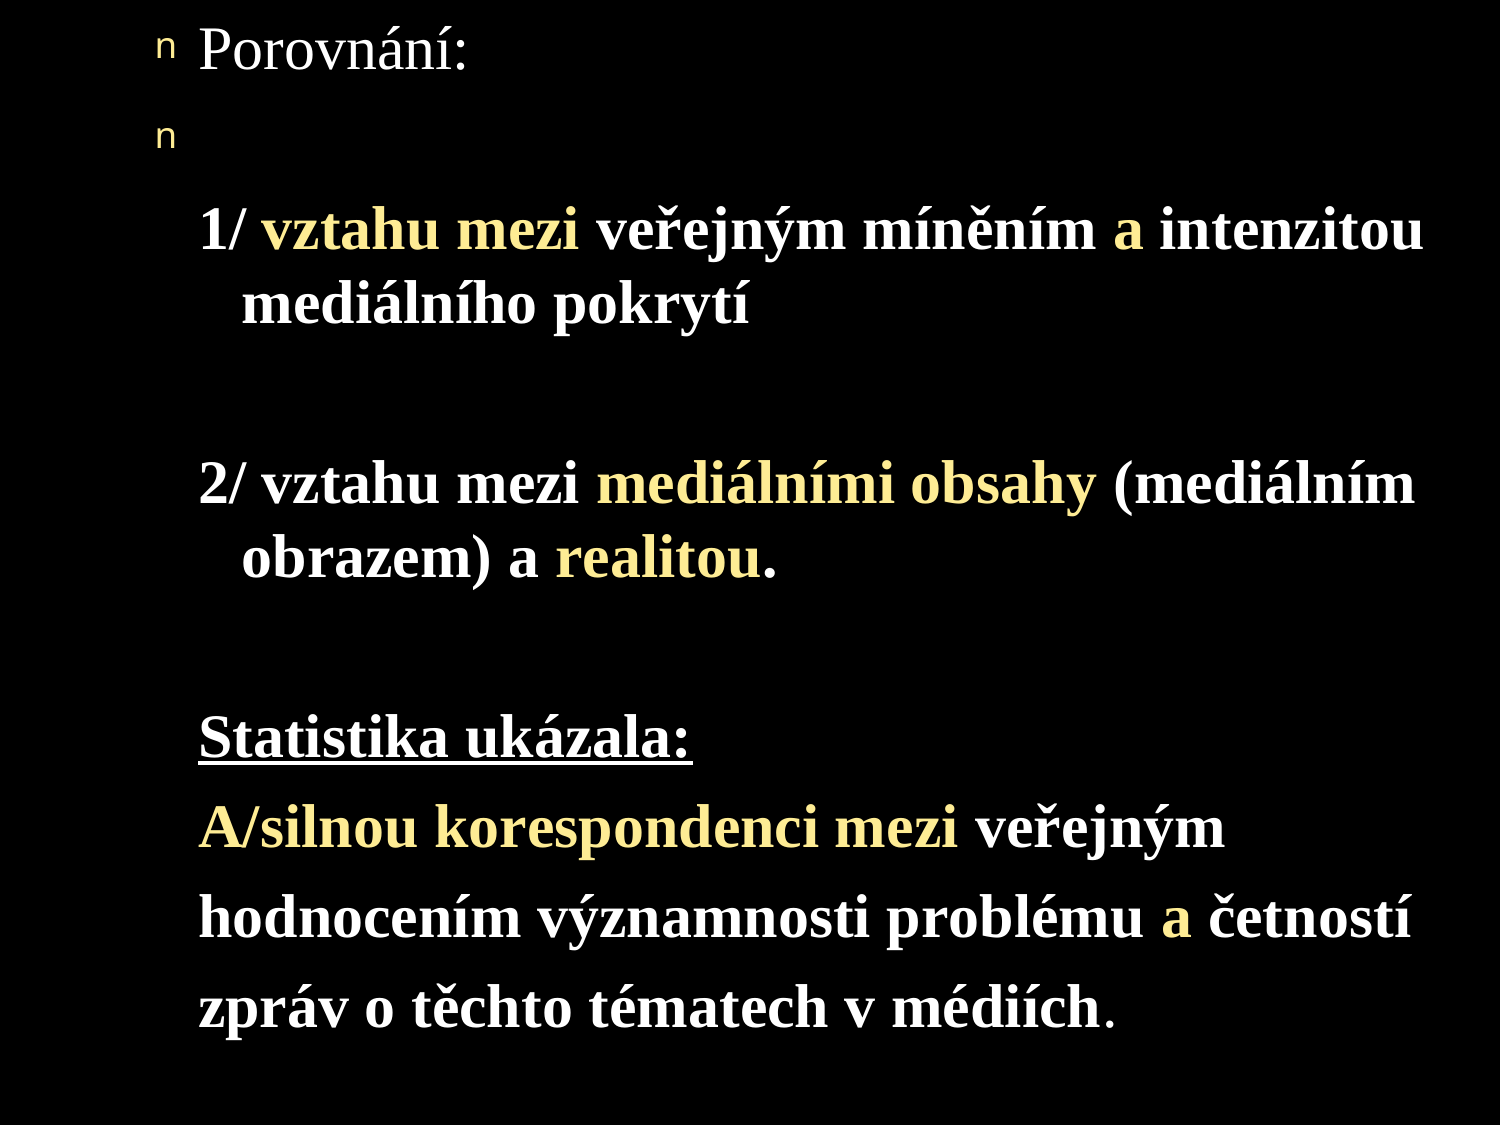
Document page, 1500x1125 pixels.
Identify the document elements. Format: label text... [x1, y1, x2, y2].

list Porovnání: 1/ vztahu mezi veřejným míněním a intenzitou mediálního pokrytí 2/ vztahu mezi mediálními obsahy (mediálním obrazem) a realitou. Statistika ukázala: A/silnou korespondenci mezi veřejným hodnocením významnosti problému a četností zpráv o těchto tématech v médiích. [0, 0, 1500, 1125]
